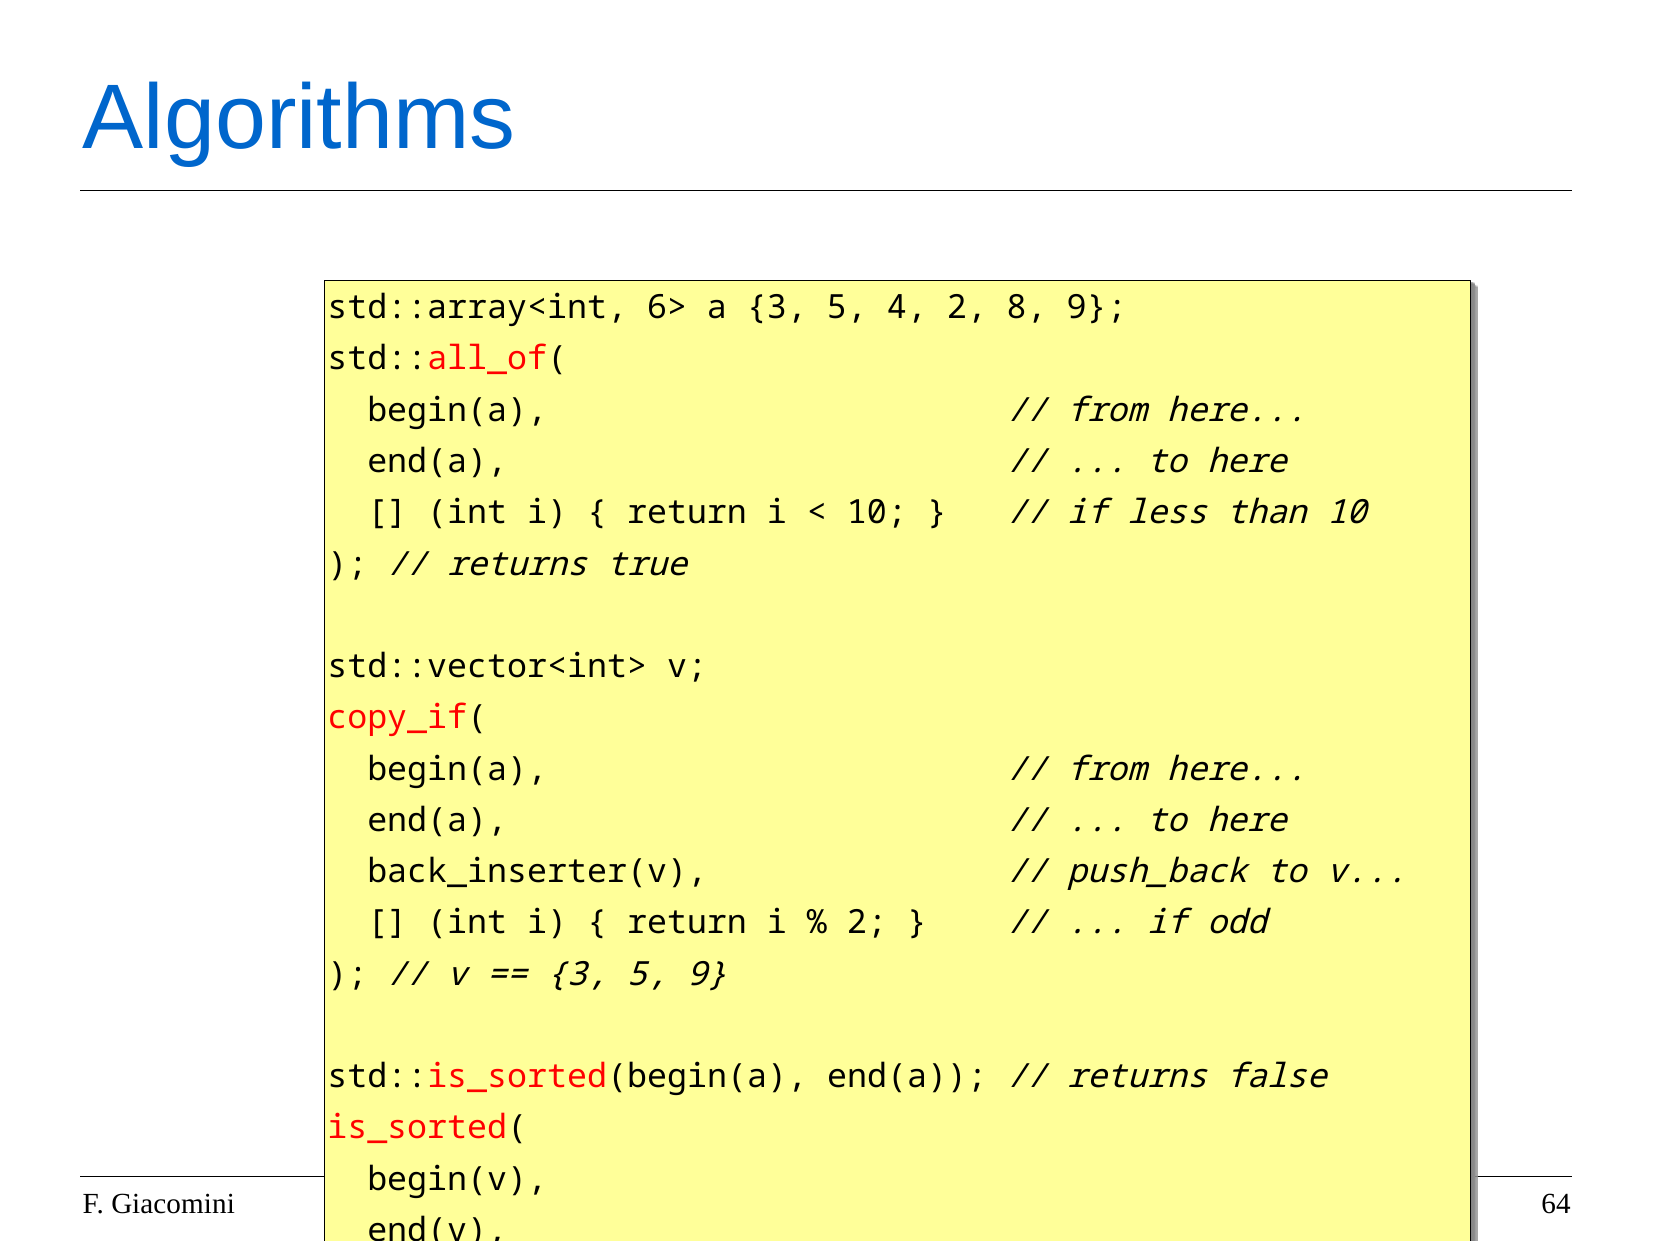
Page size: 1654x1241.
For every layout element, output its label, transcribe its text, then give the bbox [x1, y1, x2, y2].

title Algorithms [82, 49, 1571, 184]
text_box std::array<int, 6> a {3, 5, 4, 2, 8, 9}; std::all_of( begin(a), // from here... end(a), // ... to here [] (int i) { return i < 10; } // if less than 10 ); // returns true std::vector<int> v; copy_if( begin(a), // from here... end(a), // ... to here back_inserter(v), // push_back to v... [] (int i) { return i % 2; } // ... if odd ); // v == {3, 5, 9} std::is_sorted(begin(a), end(a)); // returns false is_sorted( begin(v), end(v), [] (int i, int j) { i % 3 < j % 3; } // compare mod 3 ); // returns false [324, 280, 1471, 1241]
